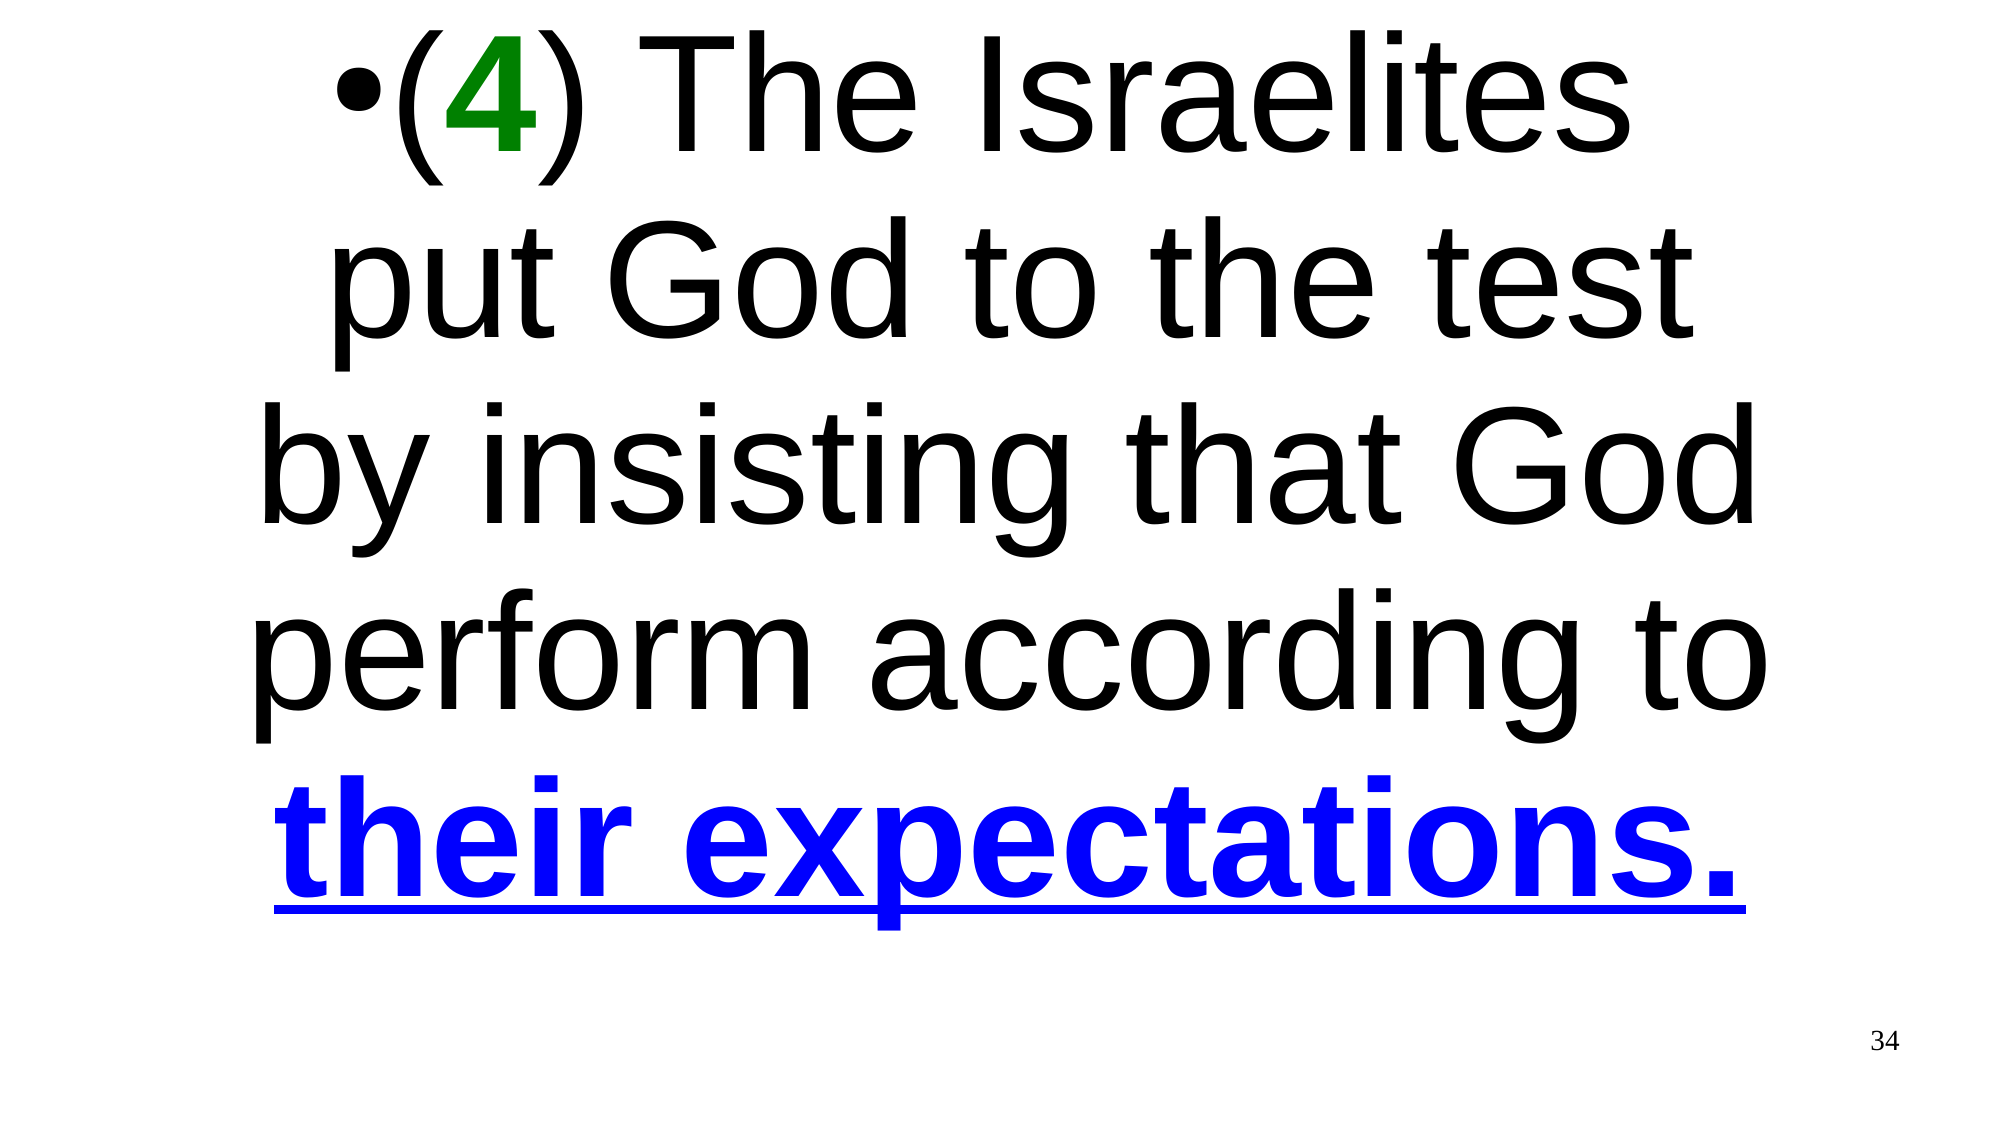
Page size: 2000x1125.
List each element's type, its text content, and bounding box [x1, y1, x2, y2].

list (4) The Israelites put God to the test by insisting that God perform according to their expectations. [0, 0, 1996, 1123]
